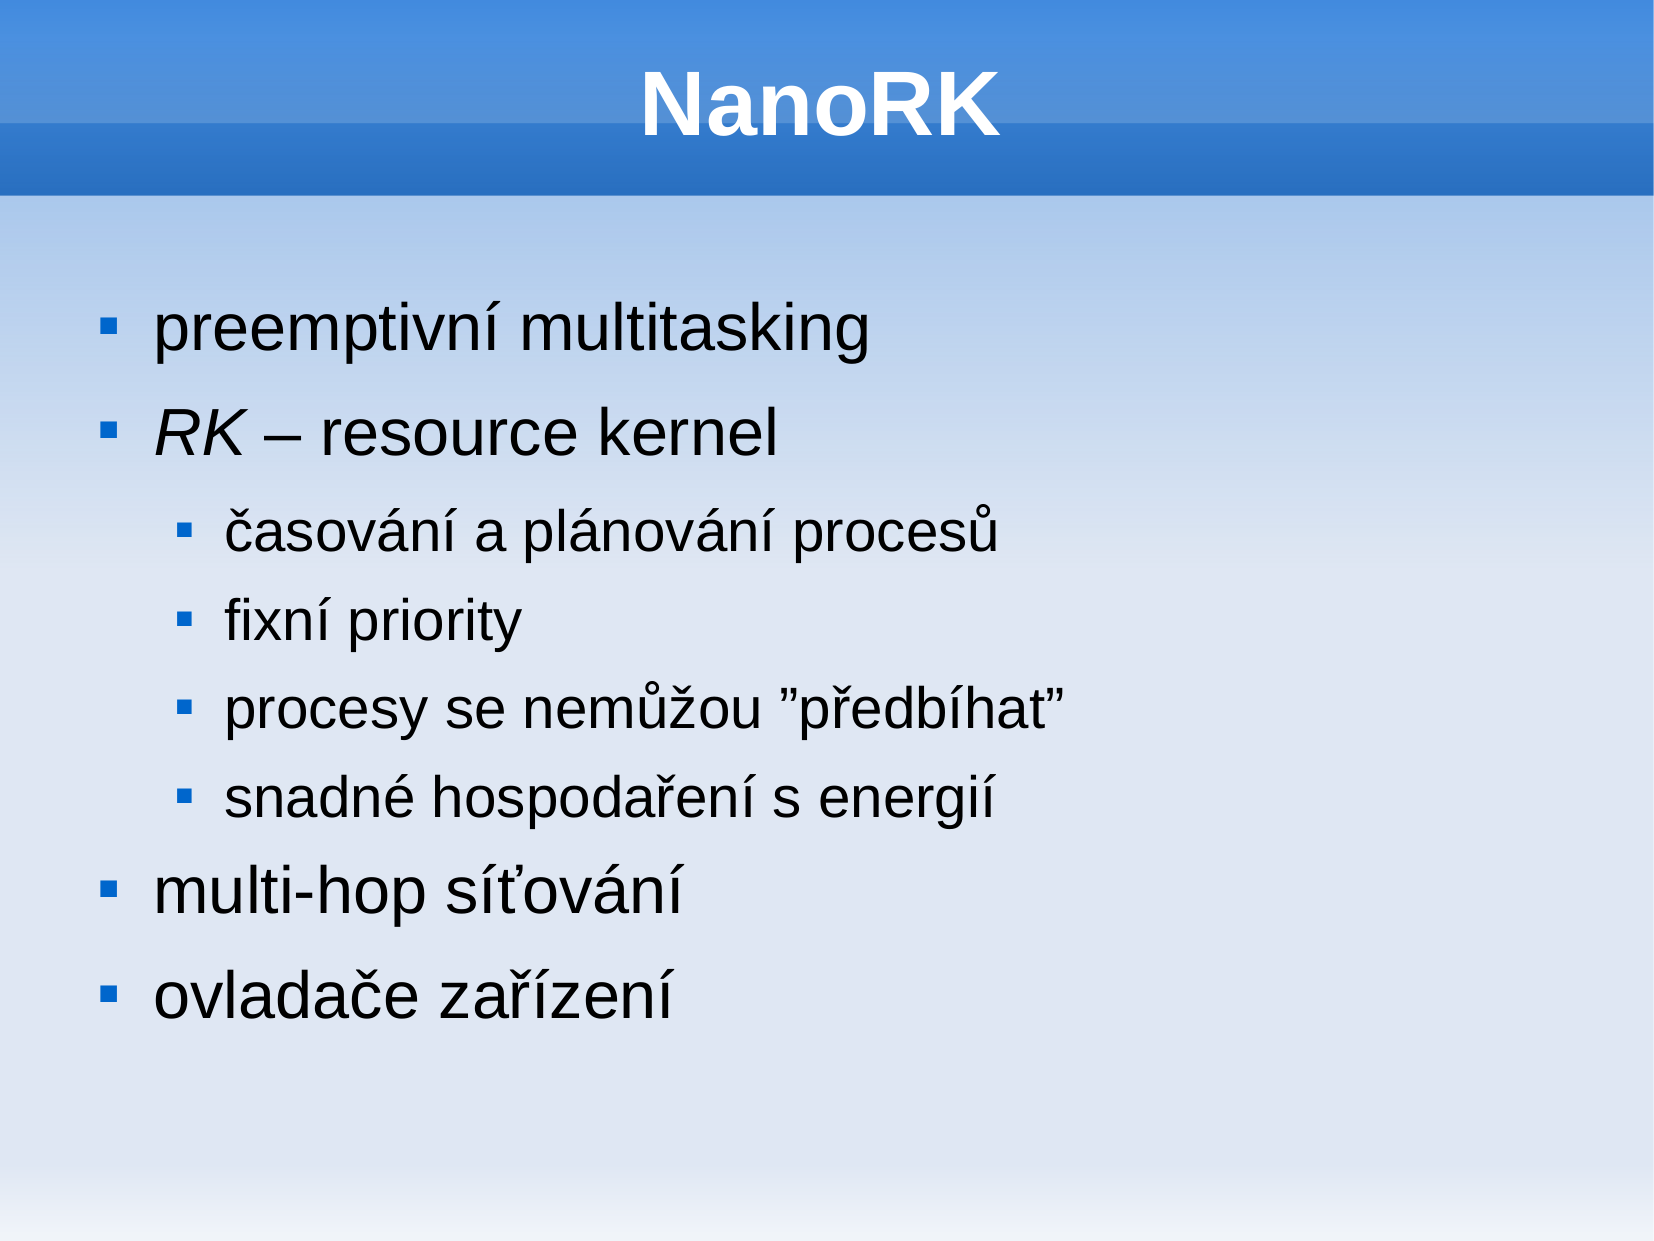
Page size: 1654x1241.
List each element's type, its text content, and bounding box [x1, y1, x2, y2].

picture [0, 0, 1654, 1241]
list preemptivní multitasking RK – resource kernel časování a plánování procesů fixní priority procesy se nemůžou ”předbíhat” snadné hospodaření s energií multi-hop síťování ovladače zařízení [82, 290, 1571, 1109]
title NanoRK [76, 0, 1565, 208]
